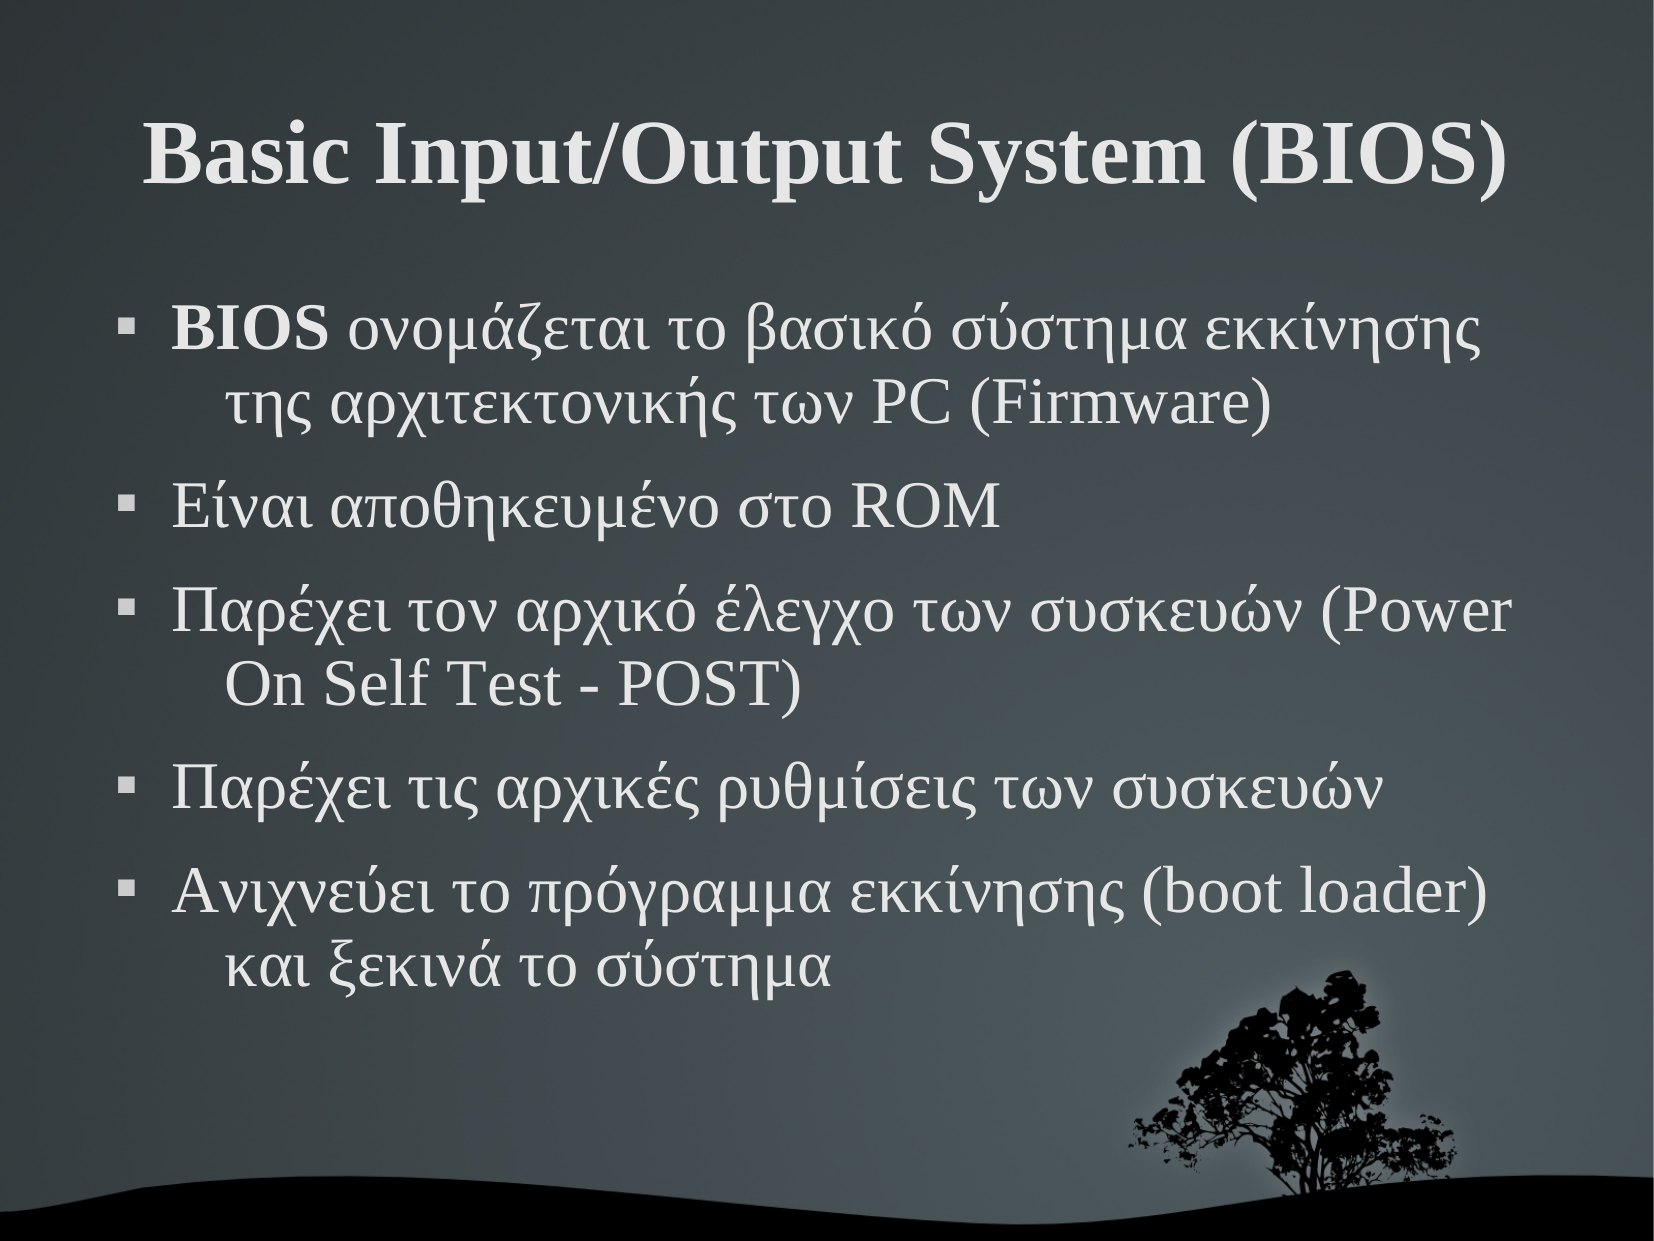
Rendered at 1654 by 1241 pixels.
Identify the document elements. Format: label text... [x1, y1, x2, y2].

list BIOS ονομάζεται το βασικό σύστημα εκκίνησης της αρχιτεκτονικής των PC (Firmware) Είναι αποθηκευμένο στο ROM Παρέχει τον αρχικό έλεγχο των συσκευών (Power On Self Test - POST) Παρέχει τις αρχικές ρυθμίσεις των συσκευών Ανιχνεύει το πρόγραμμα εκκίνησης (boot loader) και ξεκινά το σύστημα [82, 290, 1571, 1109]
title Basic Input/Output System (BIOS) [82, 33, 1571, 273]
picture [0, 0, 1654, 1241]
